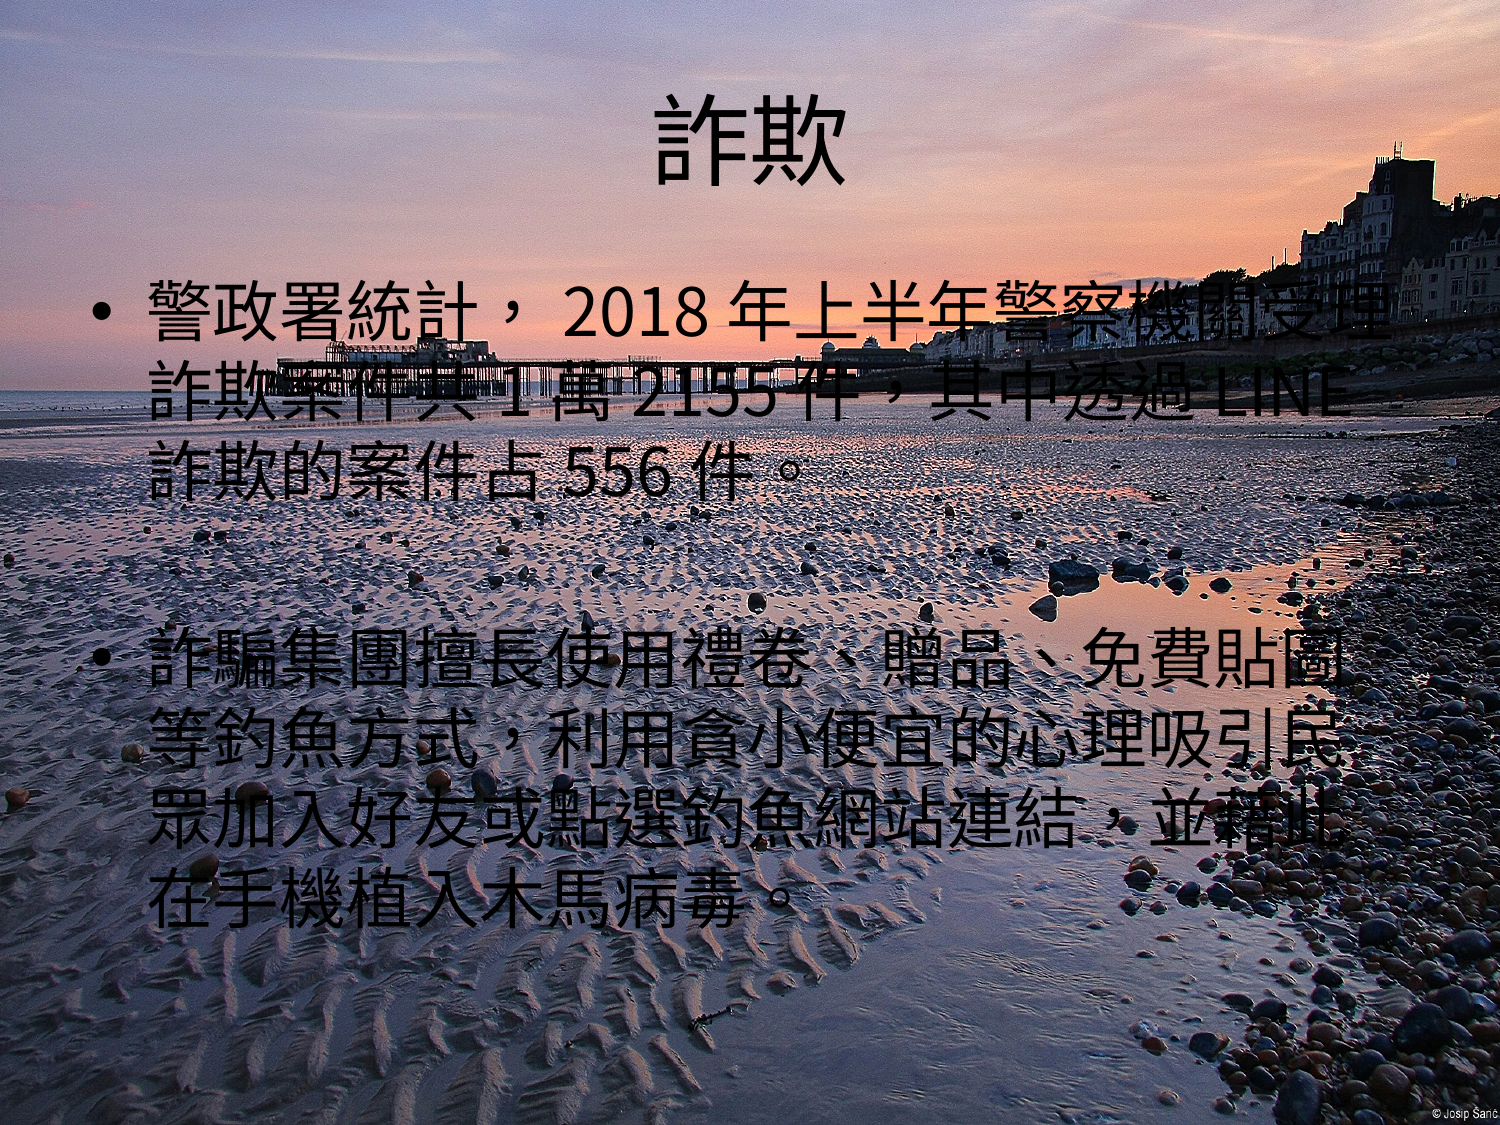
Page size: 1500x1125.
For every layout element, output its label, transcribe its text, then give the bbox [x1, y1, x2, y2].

list 警政署統計，2018年上半年警察機關受理詐欺案件共1萬2155件，其中透過LINE詐欺的案件占556件。 詐騙集團擅長使用禮卷、贈品、免費貼圖等釣魚方式，利用貪小便宜的心理吸引民眾加入好友或點選釣魚網站連結，並藉此在手機植入木馬病毒。 [75, 262, 1425, 1005]
title 詐欺 [75, 45, 1425, 233]
picture [0, 0, 1500, 1125]
